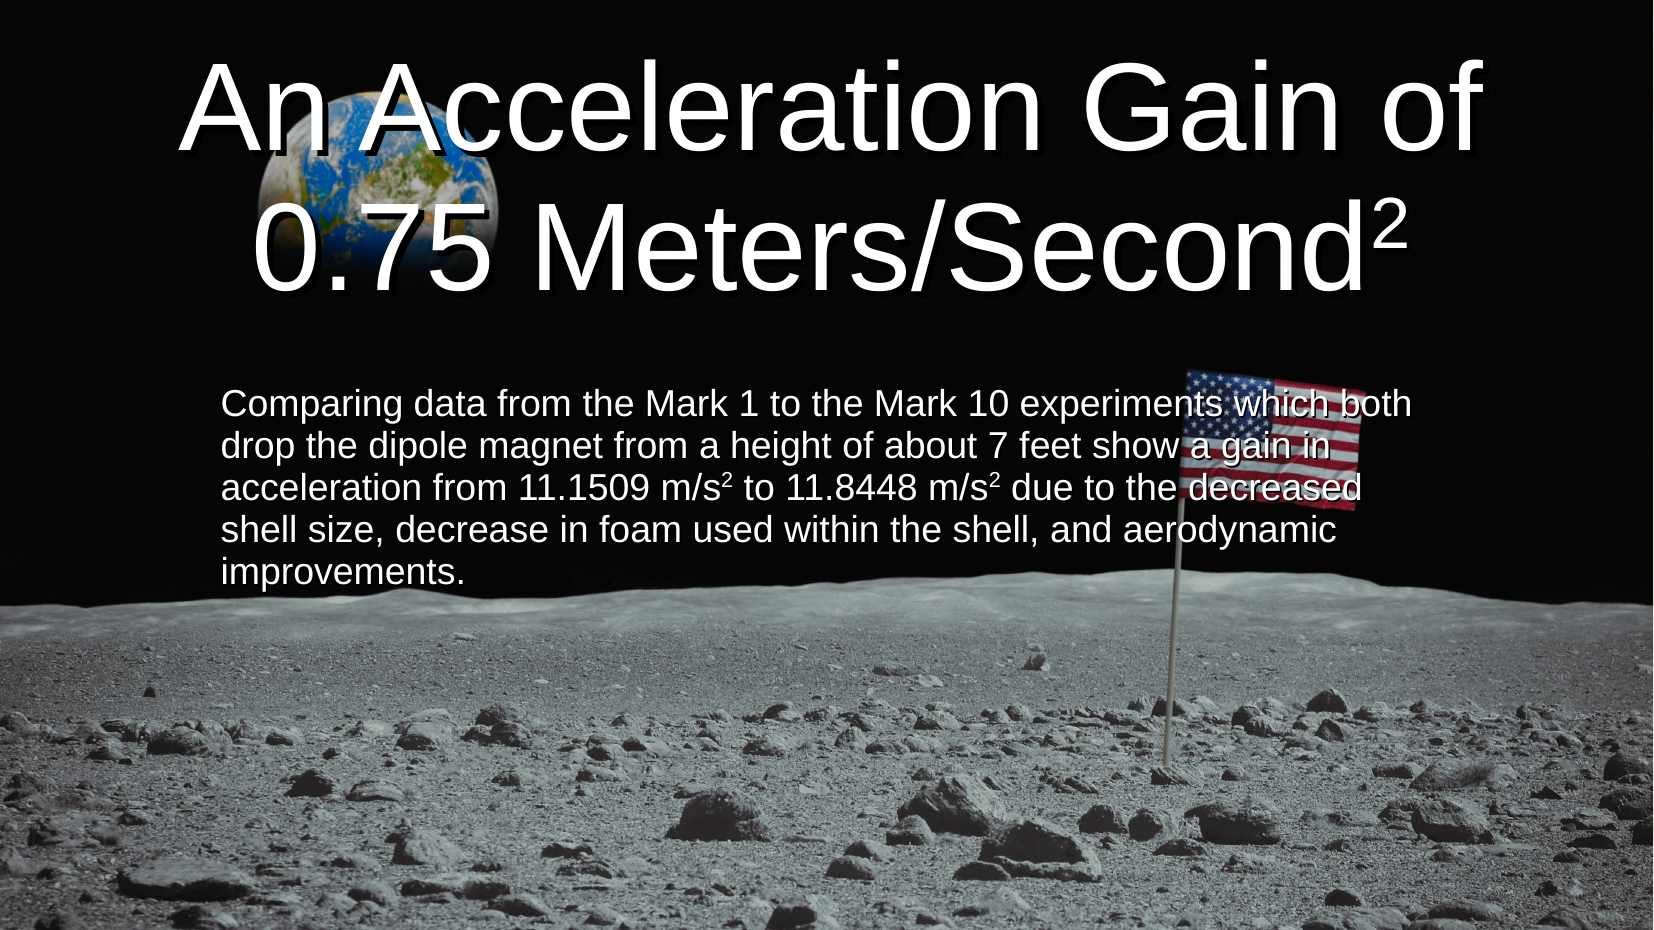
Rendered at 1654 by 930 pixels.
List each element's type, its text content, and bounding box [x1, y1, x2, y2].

text_box Comparing data from the Mark 1 to the Mark 10 experiments which both drop the dipole magnet from a height of about 7 feet show a gain in acceleration from 11.1509 m/s2 to 11.8448 m/s2 due to the decreased shell size, decrease in foam used within the shell, and aerodynamic improvements. [205, 375, 1463, 601]
picture [0, 0, 1654, 930]
title An Acceleration Gain of 0.75 Meters/Second2 [87, 37, 1576, 318]
